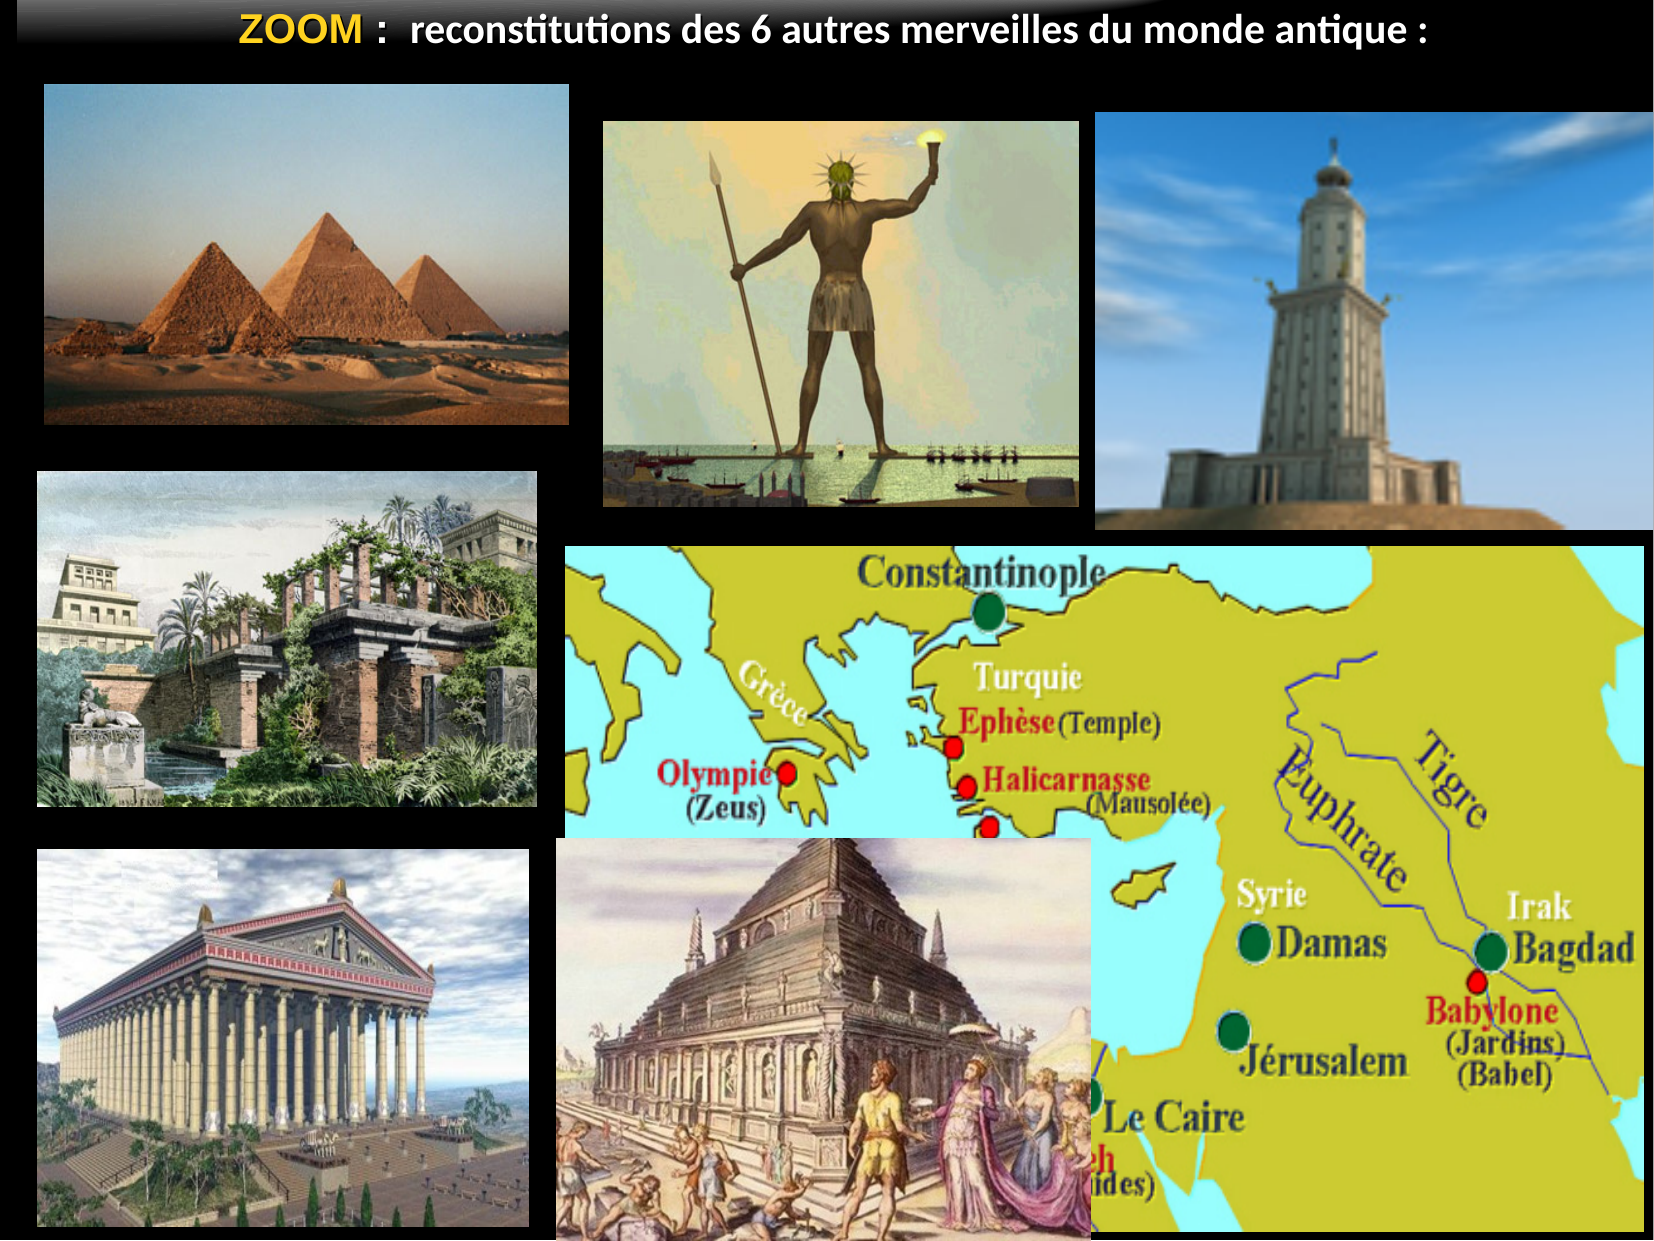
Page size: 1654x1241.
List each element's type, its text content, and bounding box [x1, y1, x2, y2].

picture [44, 84, 569, 426]
picture [603, 121, 1079, 507]
picture [556, 546, 1644, 1241]
text_box ZOOM : reconstitutions des 6 autres merveilles du monde antique : [16, 0, 1652, 66]
picture [37, 471, 537, 807]
picture [1095, 112, 1654, 530]
picture [37, 849, 529, 1228]
